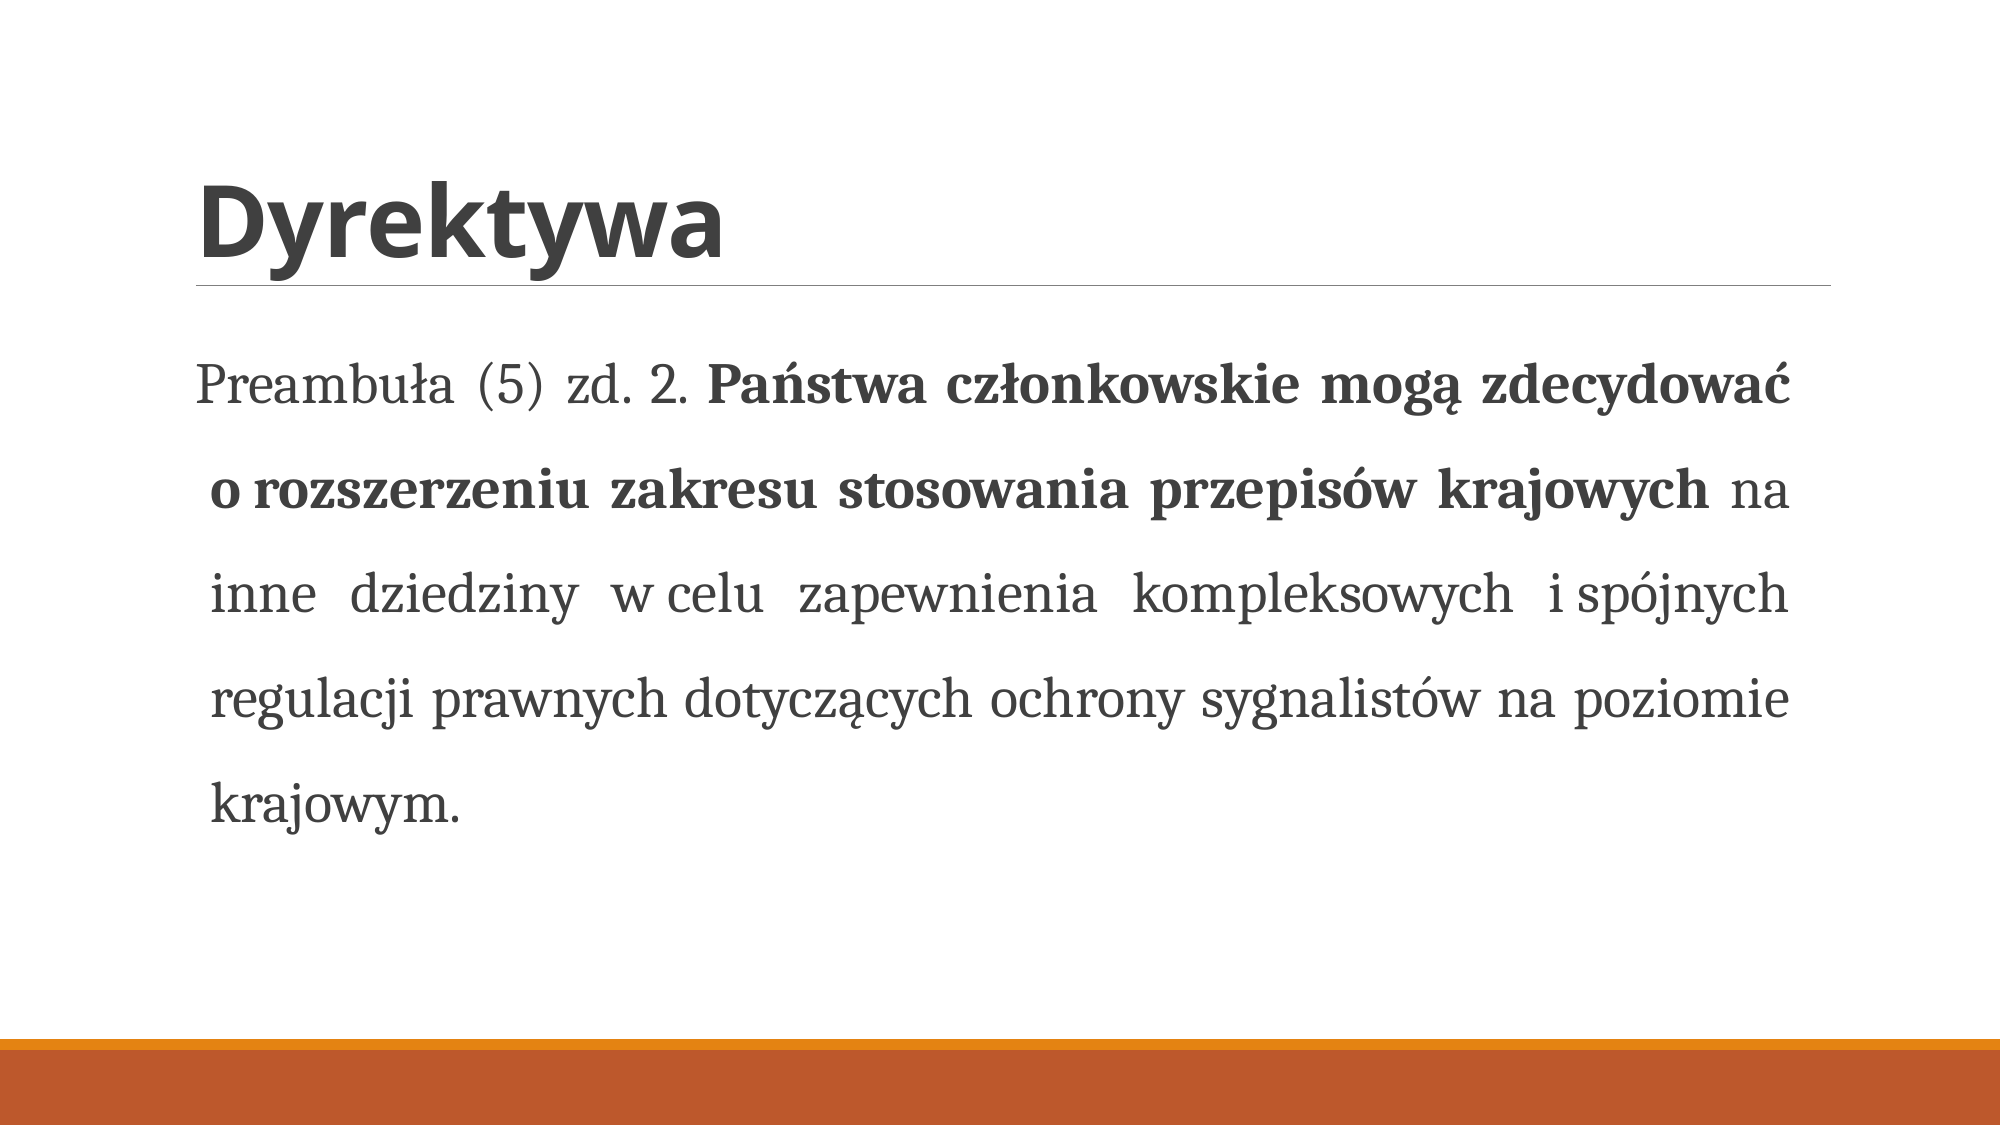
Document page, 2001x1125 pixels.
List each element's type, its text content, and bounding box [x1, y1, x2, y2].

title Dyrektywa [180, 47, 1831, 286]
list Preambuła (5) zd. 2. Państwa członkowskie mogą zdecydować o rozszerzeniu zakresu stosowania przepisów krajowych na inne dziedziny w celu zapewnienia kompleksowych i spójnych regulacji prawnych dotyczących ochrony sygnalistów na poziomie krajowym. [180, 302, 1831, 963]
